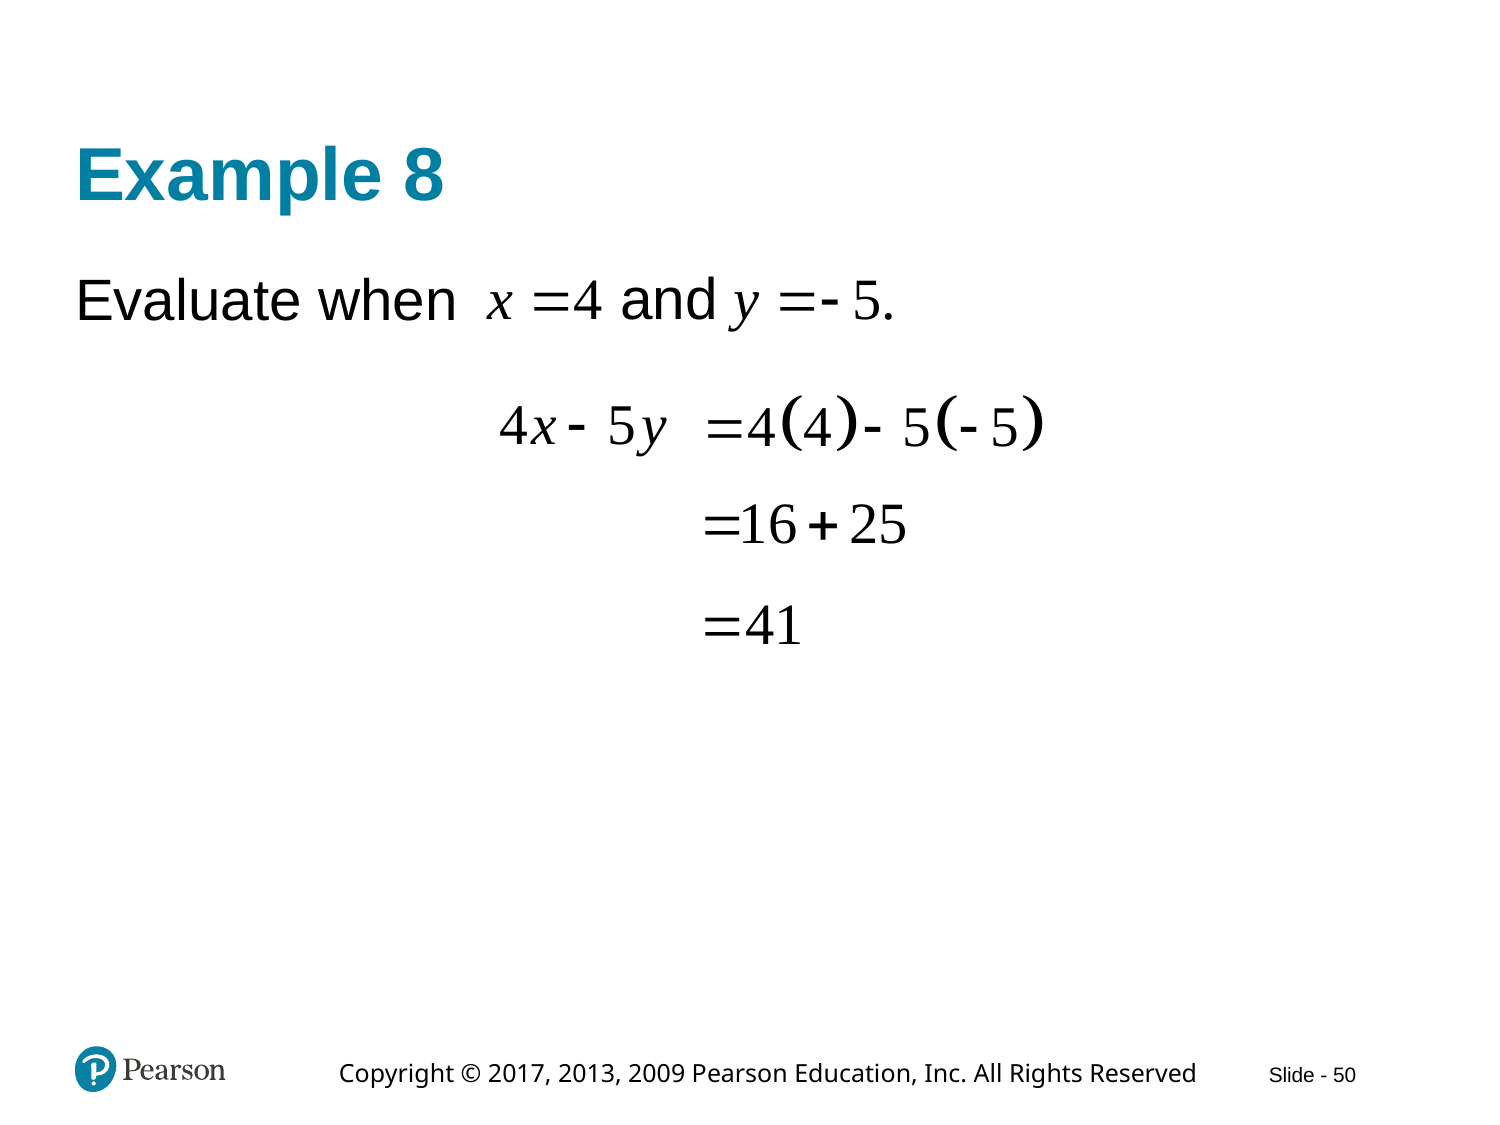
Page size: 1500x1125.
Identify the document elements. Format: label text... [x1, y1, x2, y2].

chart [698, 391, 1044, 473]
list Evaluate when [75, 262, 475, 331]
chart [695, 497, 911, 552]
chart [695, 598, 804, 650]
chart [495, 398, 673, 464]
title Example 8 [75, 35, 1425, 216]
chart [481, 270, 897, 339]
